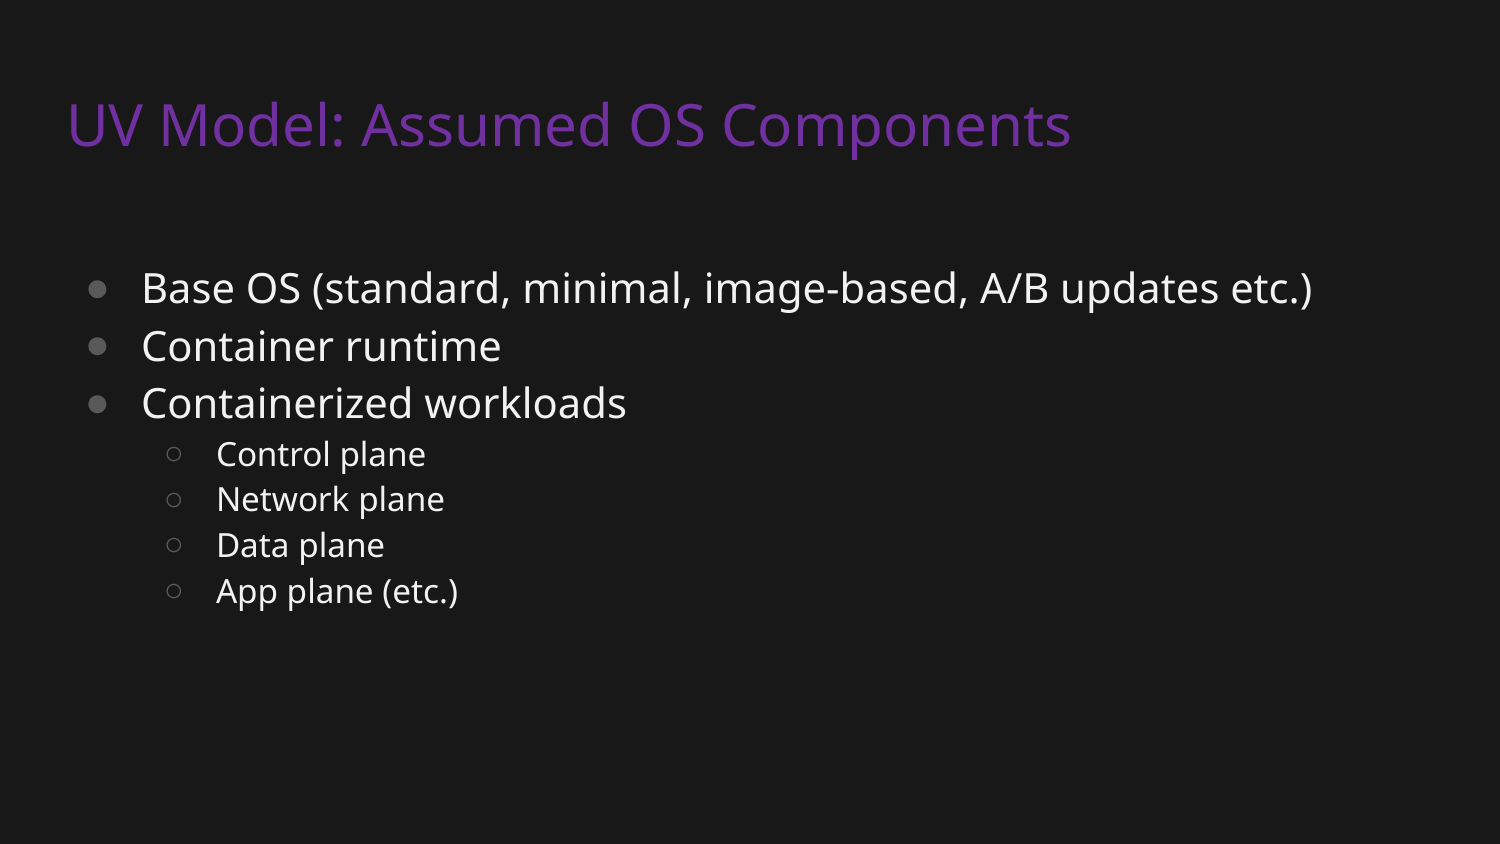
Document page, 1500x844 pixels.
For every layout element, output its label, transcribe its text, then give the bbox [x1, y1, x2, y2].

title UV Model: Assumed OS Components [51, 72, 1449, 167]
list Base OS (standard, minimal, image-based, A/B updates etc.) Container runtime Containerized workloads Control plane Network plane Data plane App plane (etc.) [51, 189, 1449, 750]
